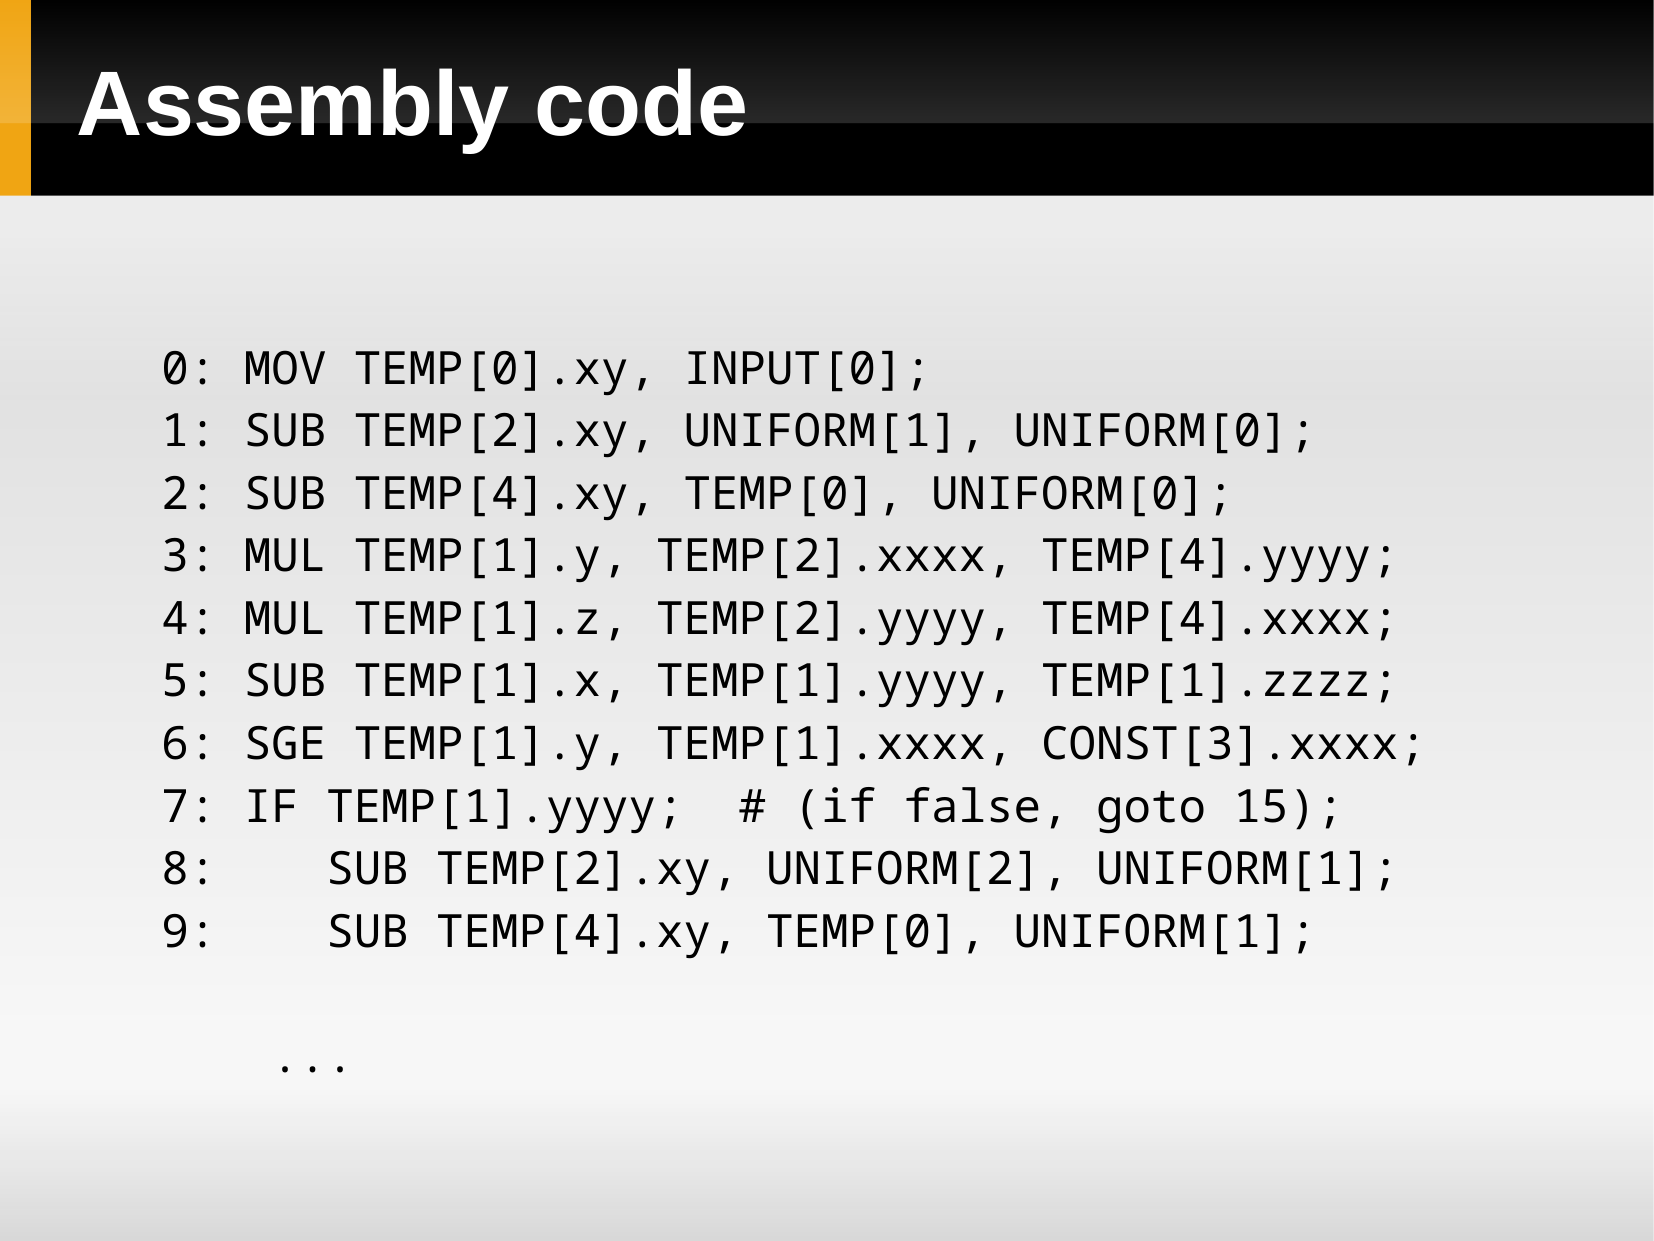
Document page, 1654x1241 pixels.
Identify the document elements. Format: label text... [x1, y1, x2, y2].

text_box 0: MOV TEMP[0].xy, INPUT[0]; 1: SUB TEMP[2].xy, UNIFORM[1], UNIFORM[0]; 2: SUB TEMP[4].xy, TEMP[0], UNIFORM[0]; 3: MUL TEMP[1].y, TEMP[2].xxxx, TEMP[4].yyyy; 4: MUL TEMP[1].z, TEMP[2].yyyy, TEMP[4].xxxx; 5: SUB TEMP[1].x, TEMP[1].yyyy, TEMP[1].zzzz; 6: SGE TEMP[1].y, TEMP[1].xxxx, CONST[3].xxxx; 7: IF TEMP[1].yyyy; # (if false, goto 15); 8: SUB TEMP[2].xy, UNIFORM[2], UNIFORM[1]; 9: SUB TEMP[4].xy, TEMP[0], UNIFORM[1]; ... [88, 324, 1536, 1053]
title Assembly code [76, 0, 1565, 208]
picture [0, 0, 1654, 1241]
